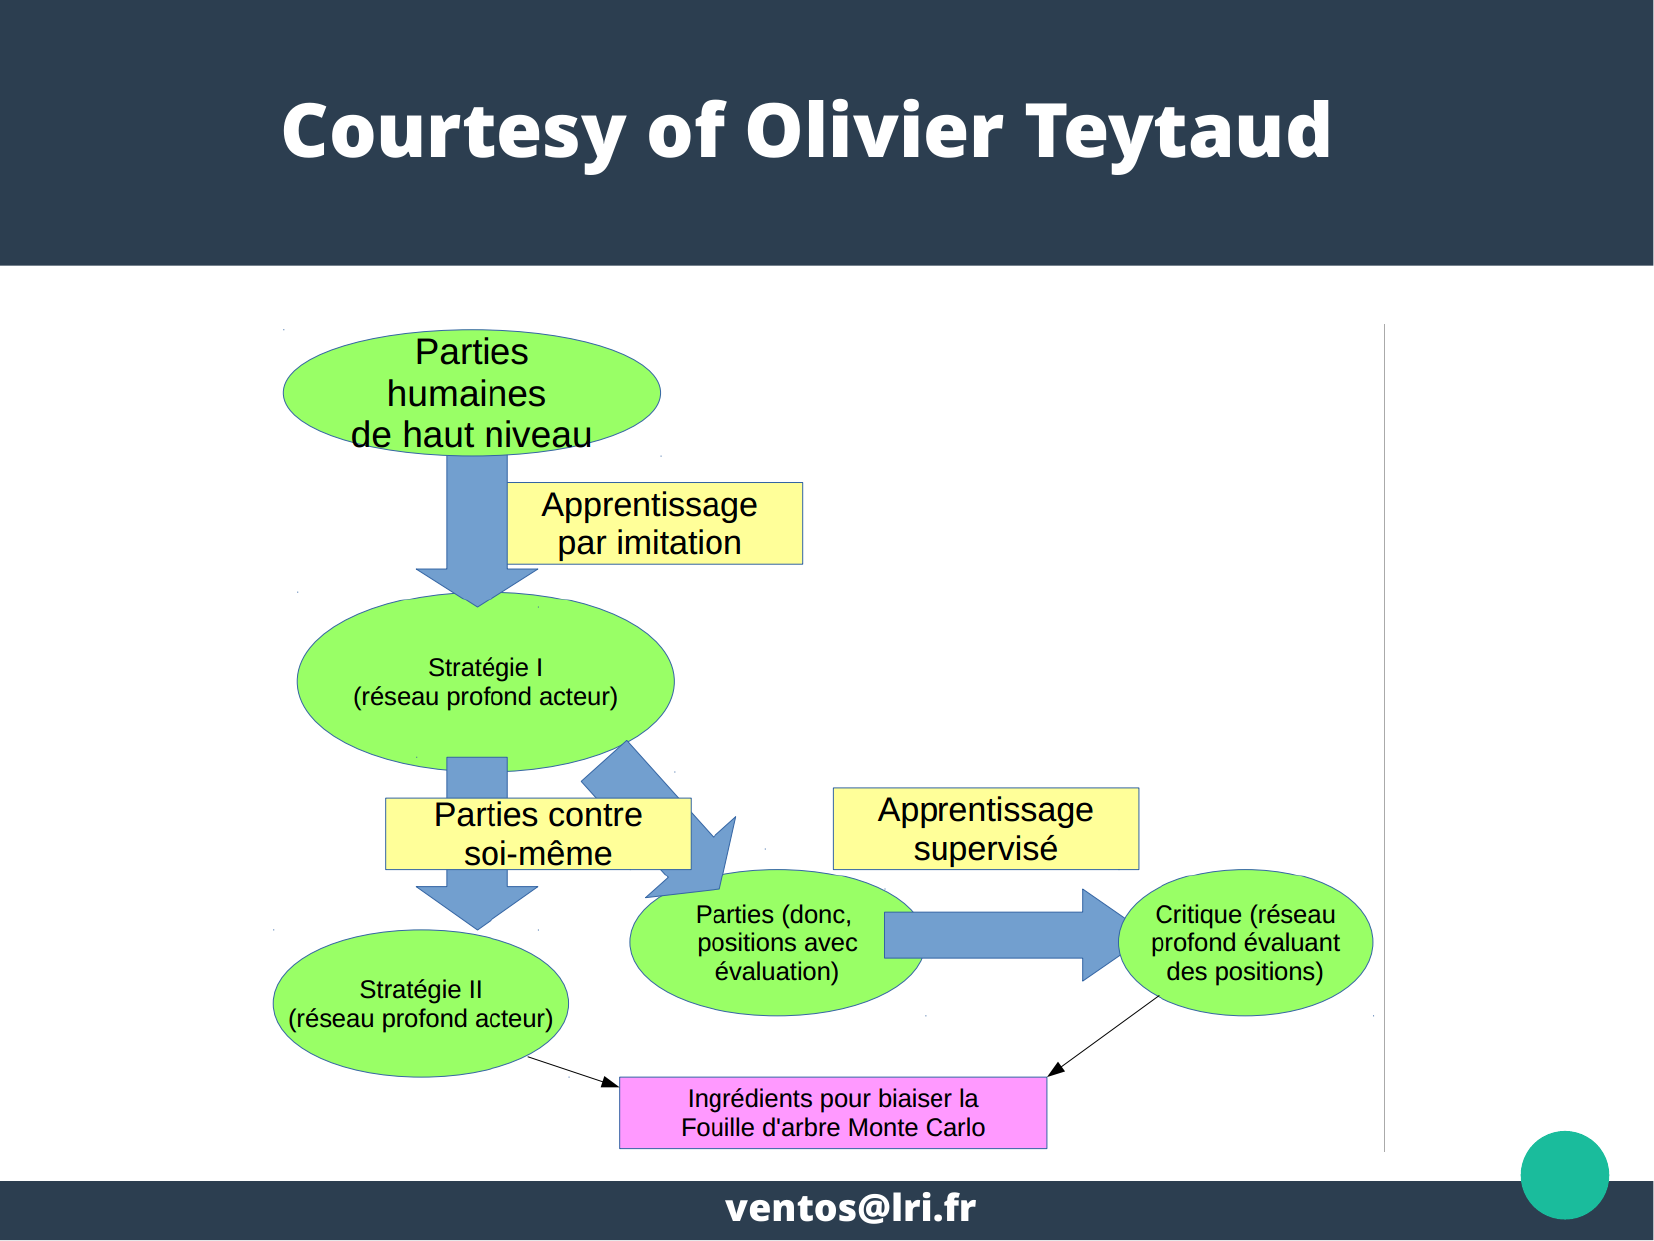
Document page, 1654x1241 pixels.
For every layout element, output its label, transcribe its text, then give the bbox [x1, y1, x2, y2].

picture [268, 324, 1385, 1152]
title Courtesy of Olivier Teytaud [59, 49, 1595, 207]
